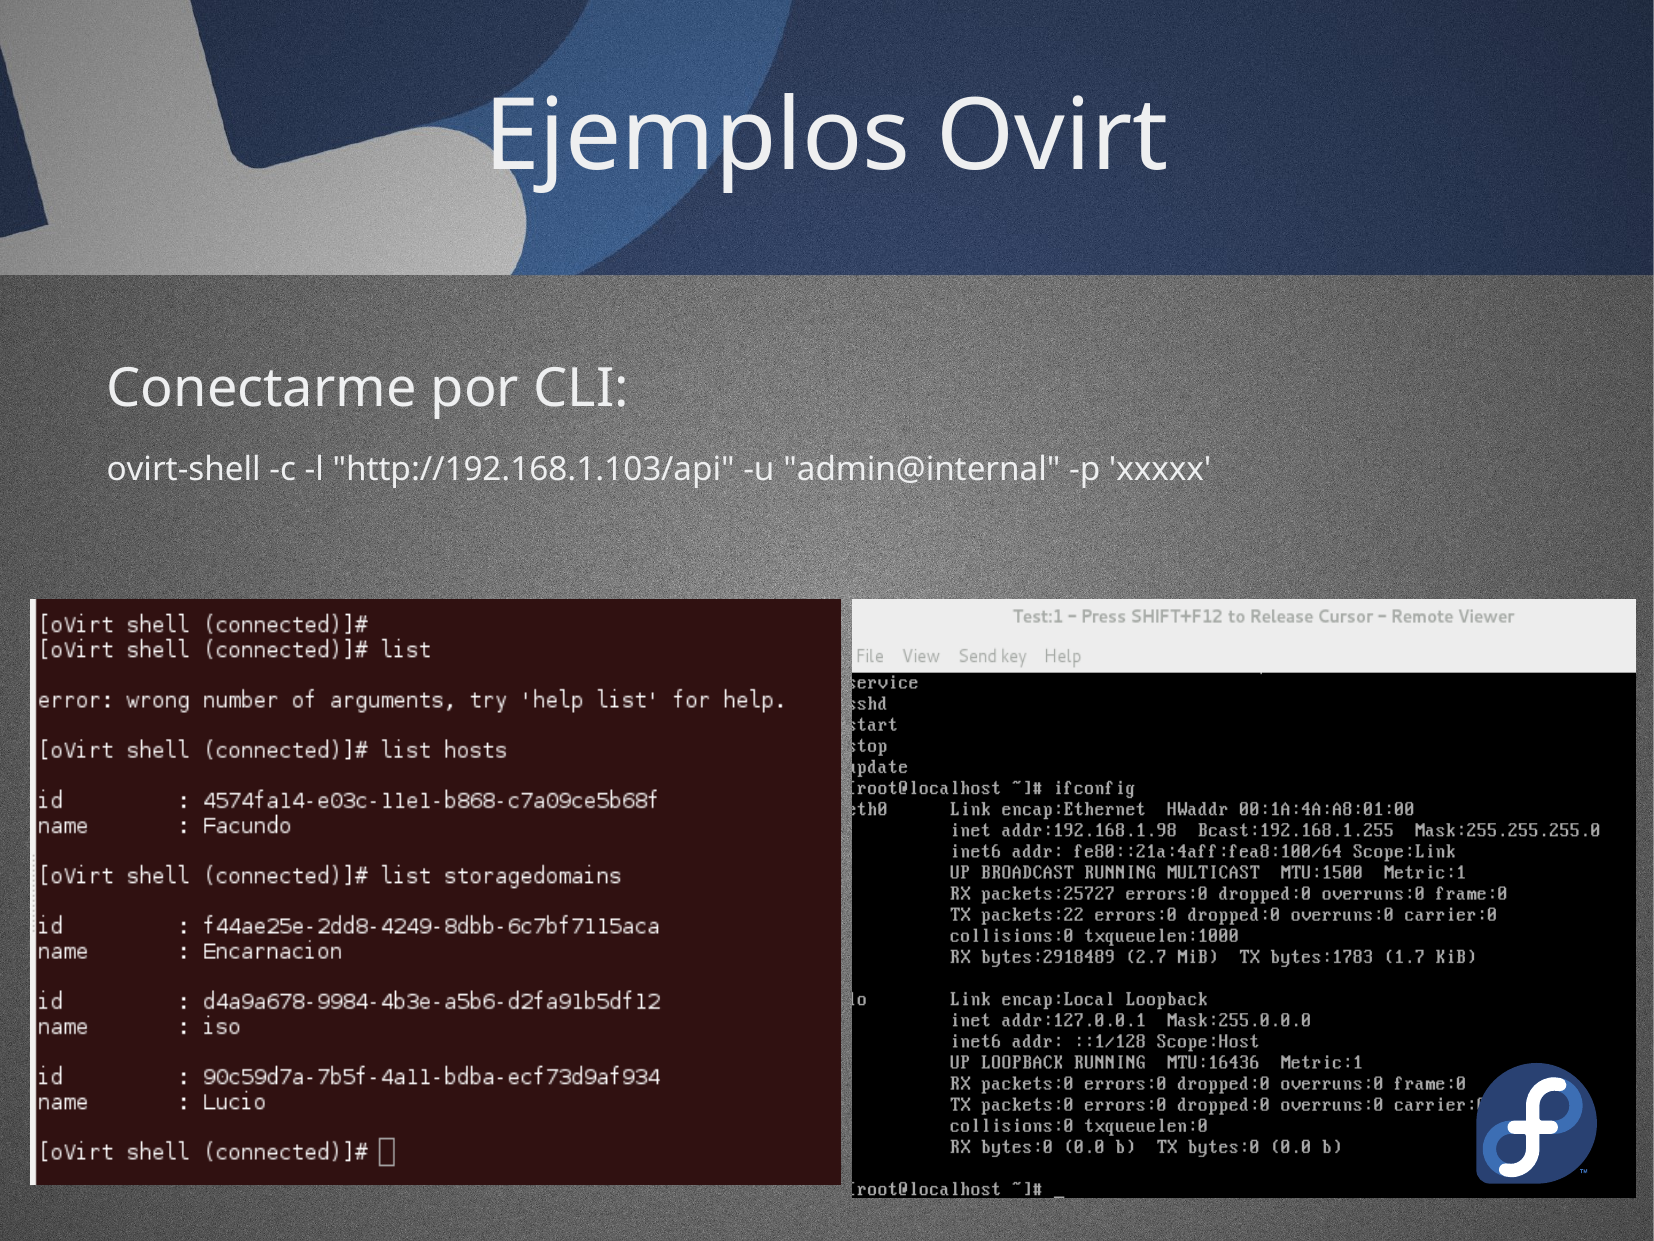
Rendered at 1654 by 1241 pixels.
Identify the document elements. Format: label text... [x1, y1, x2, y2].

text_box Conectarme por CLI: ovirt-shell -c -l "http://192.168.1.103/api" -u "admin@internal" -p 'xxxxx' [88, 354, 1565, 1064]
picture [0, 0, 1654, 1241]
text_box Ejemplos Ovirt [88, 29, 1565, 237]
